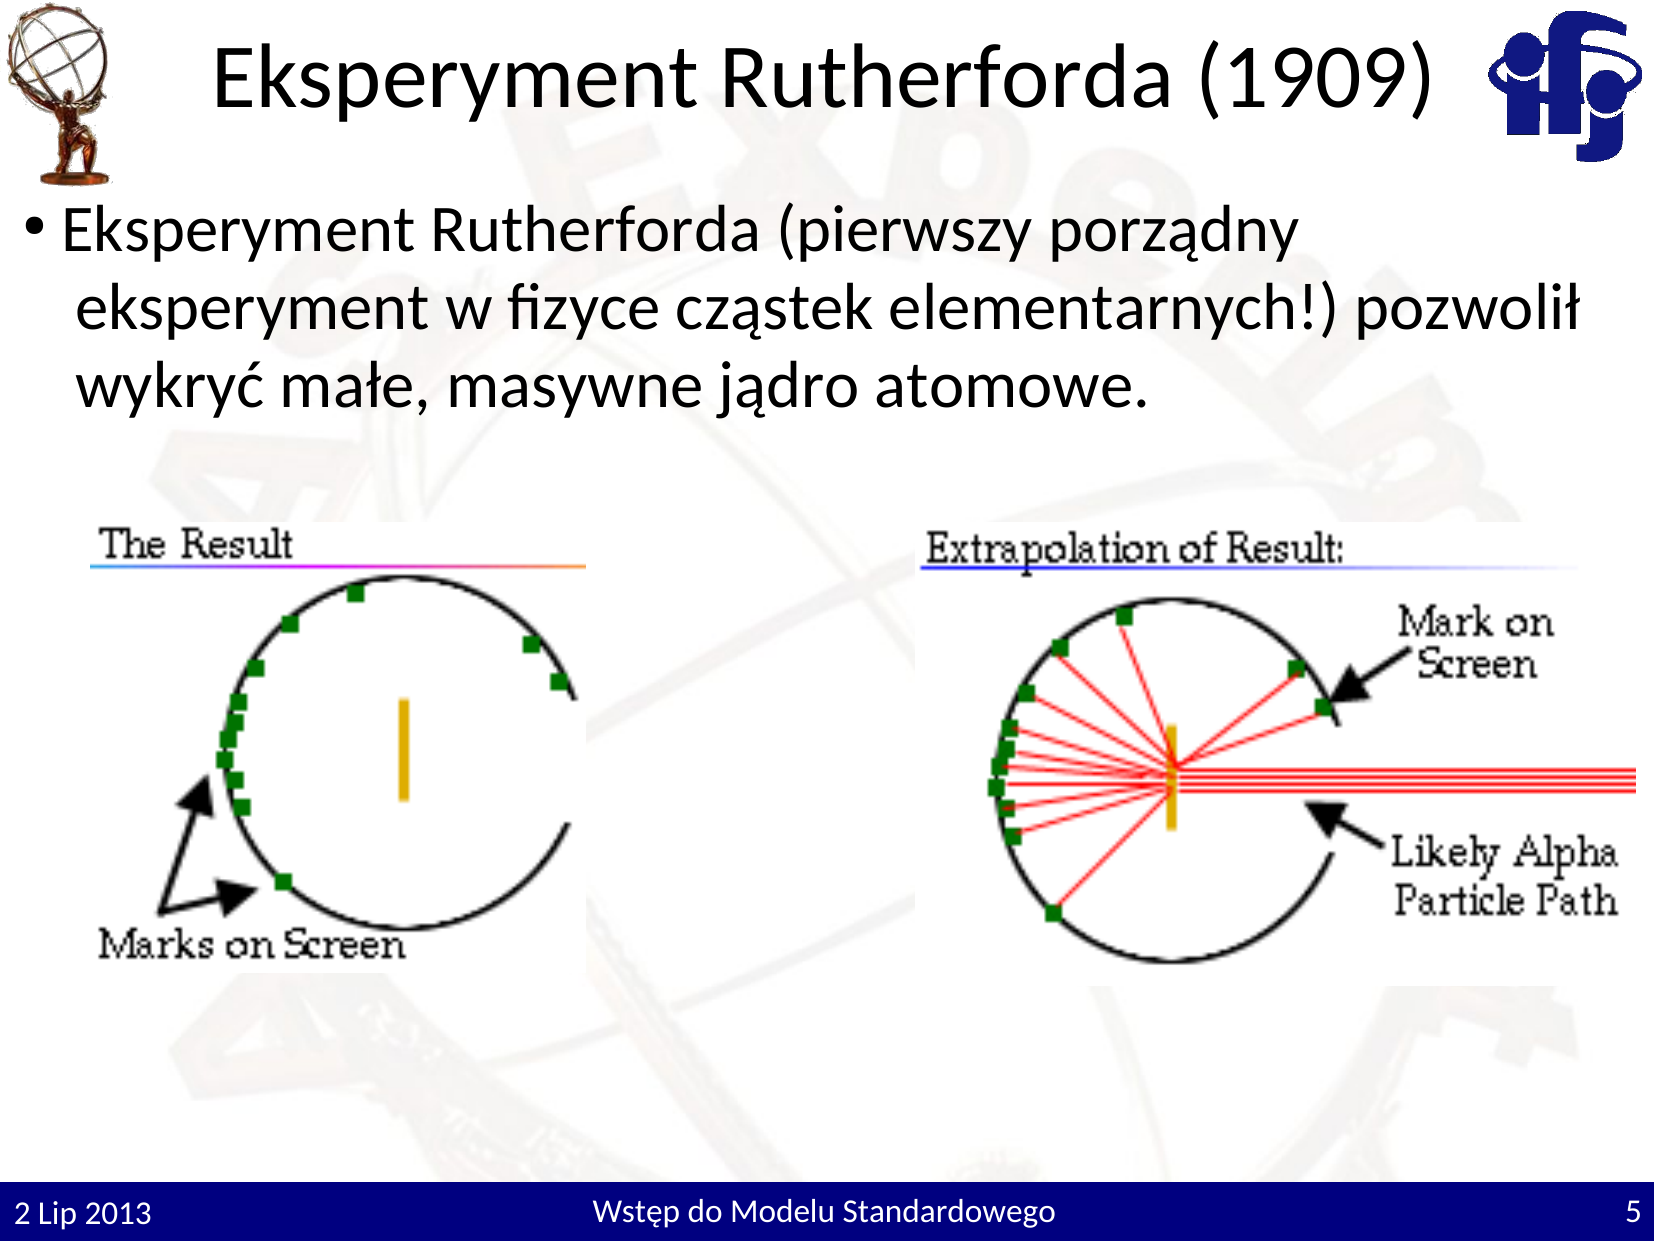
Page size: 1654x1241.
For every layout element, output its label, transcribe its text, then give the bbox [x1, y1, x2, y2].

title Eksperyment Rutherforda (1909) [75, 0, 1575, 150]
picture [0, 0, 1654, 1182]
list Eksperyment Rutherforda (pierwszy porządny eksperyment w fizyce cząstek elementarnych!) pozwolił wykryć małe, masywne jądro atomowe. [19, 187, 1636, 1171]
